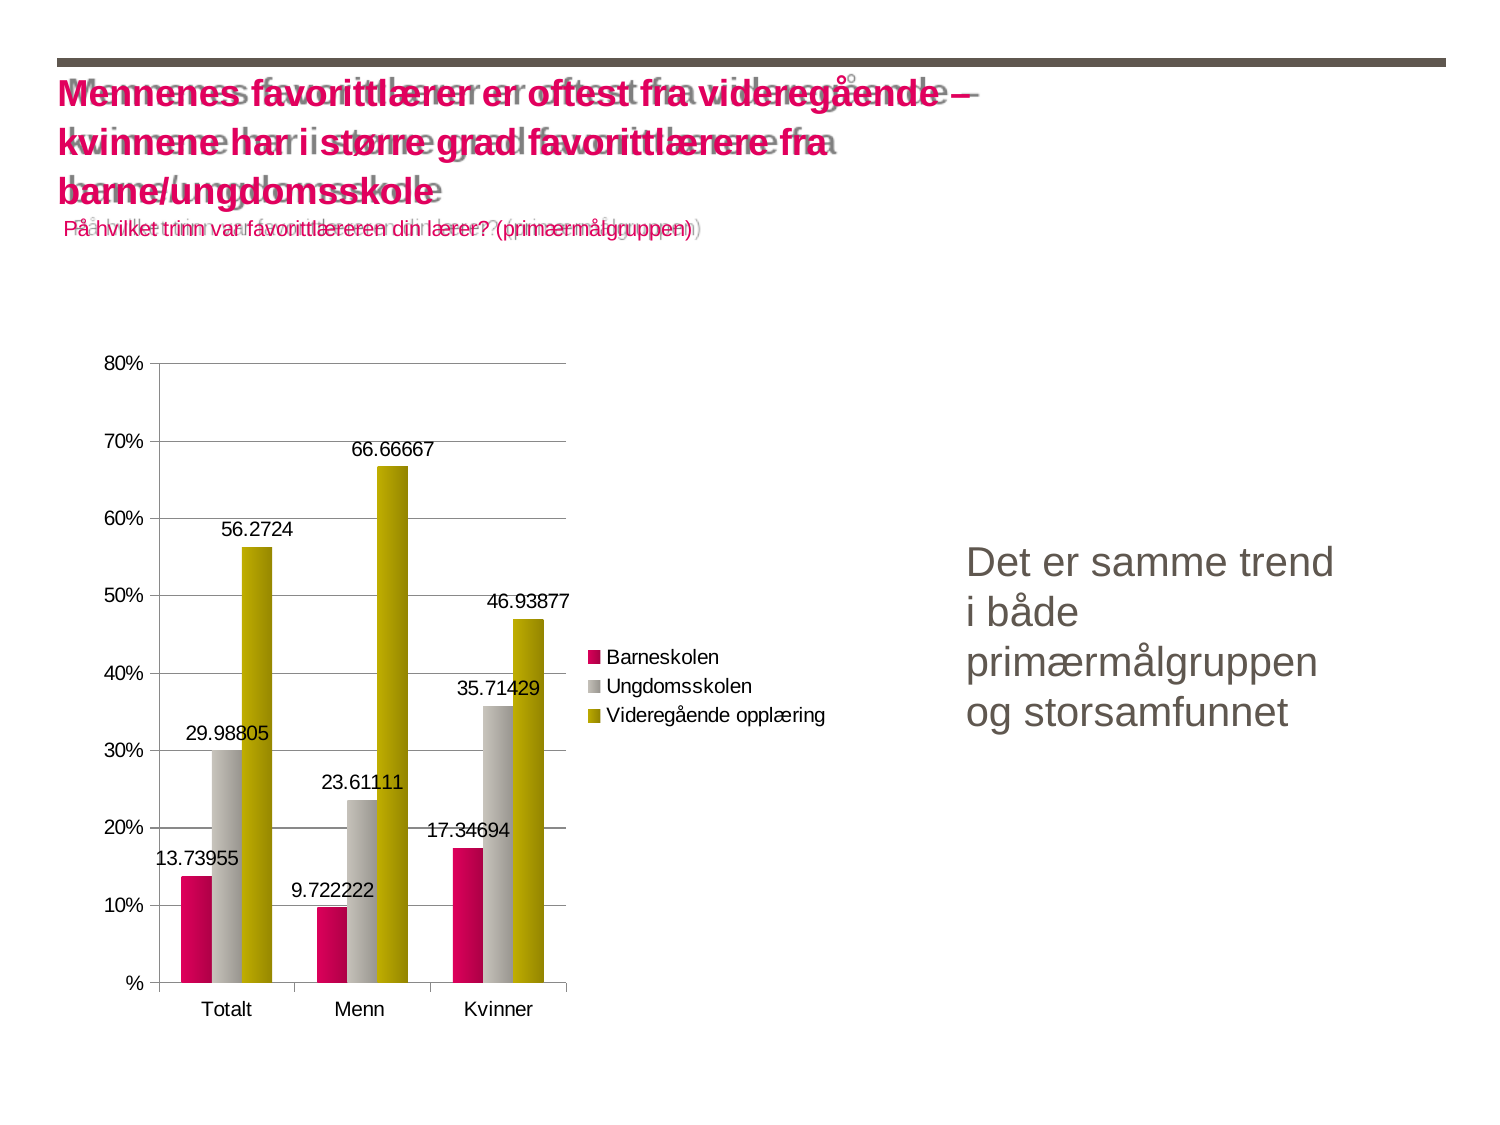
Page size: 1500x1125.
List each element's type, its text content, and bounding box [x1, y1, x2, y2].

chart [88, 338, 845, 1036]
title Mennenes favorittlærer er oftest fra videregående – kvinnene har i større grad favorittlærere fra barne/ungdomsskole På hvilket trinn var favorittlæreren din lærer? (primærmålgruppen) [57, 64, 975, 232]
text_box Det er samme trend i både primærmålgruppen og storsamfunnet [950, 527, 1365, 745]
